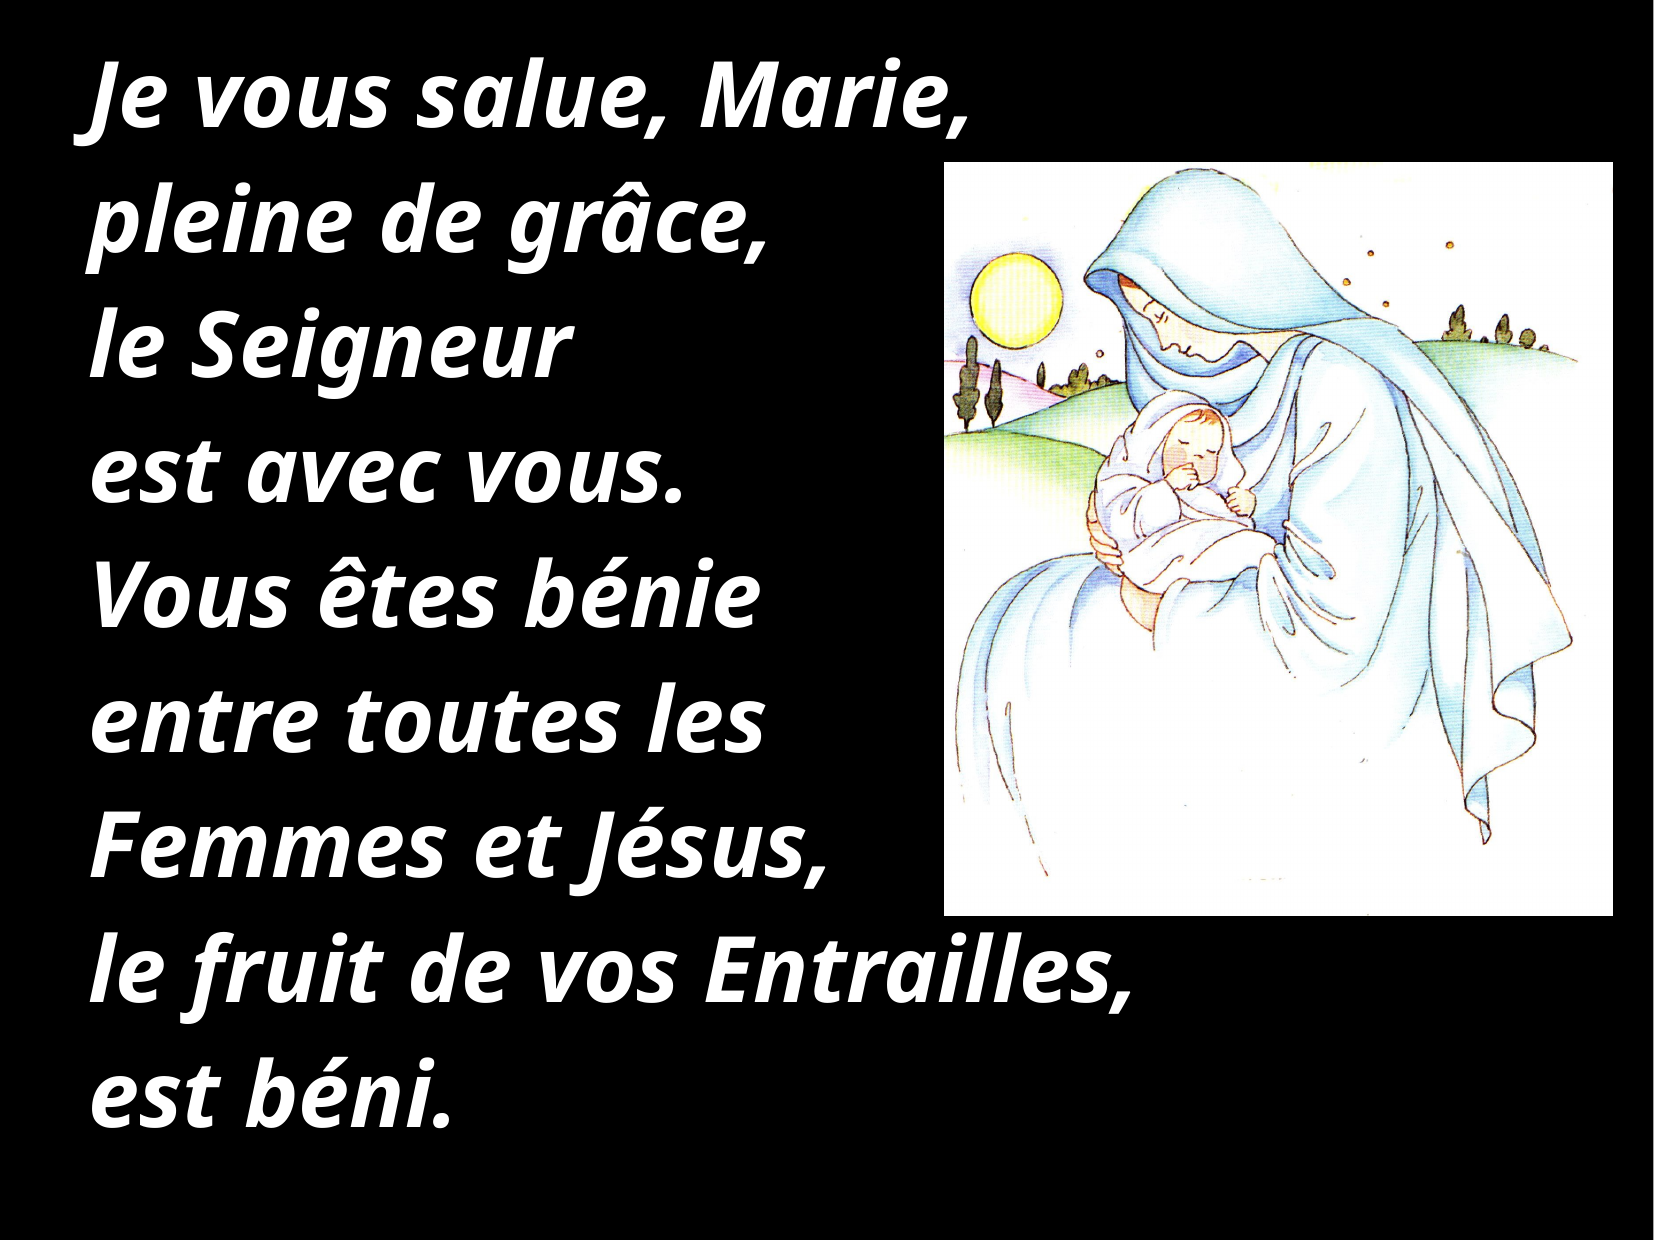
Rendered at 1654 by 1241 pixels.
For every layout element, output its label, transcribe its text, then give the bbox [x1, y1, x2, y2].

picture [944, 162, 1613, 916]
list Je vous salue, Marie, pleine de grâce, le Seigneur est avec vous. Vous êtes bénie entre toutes les Femmes et Jésus, le fruit de vos Entrailles, est béni. [88, 29, 1577, 1241]
